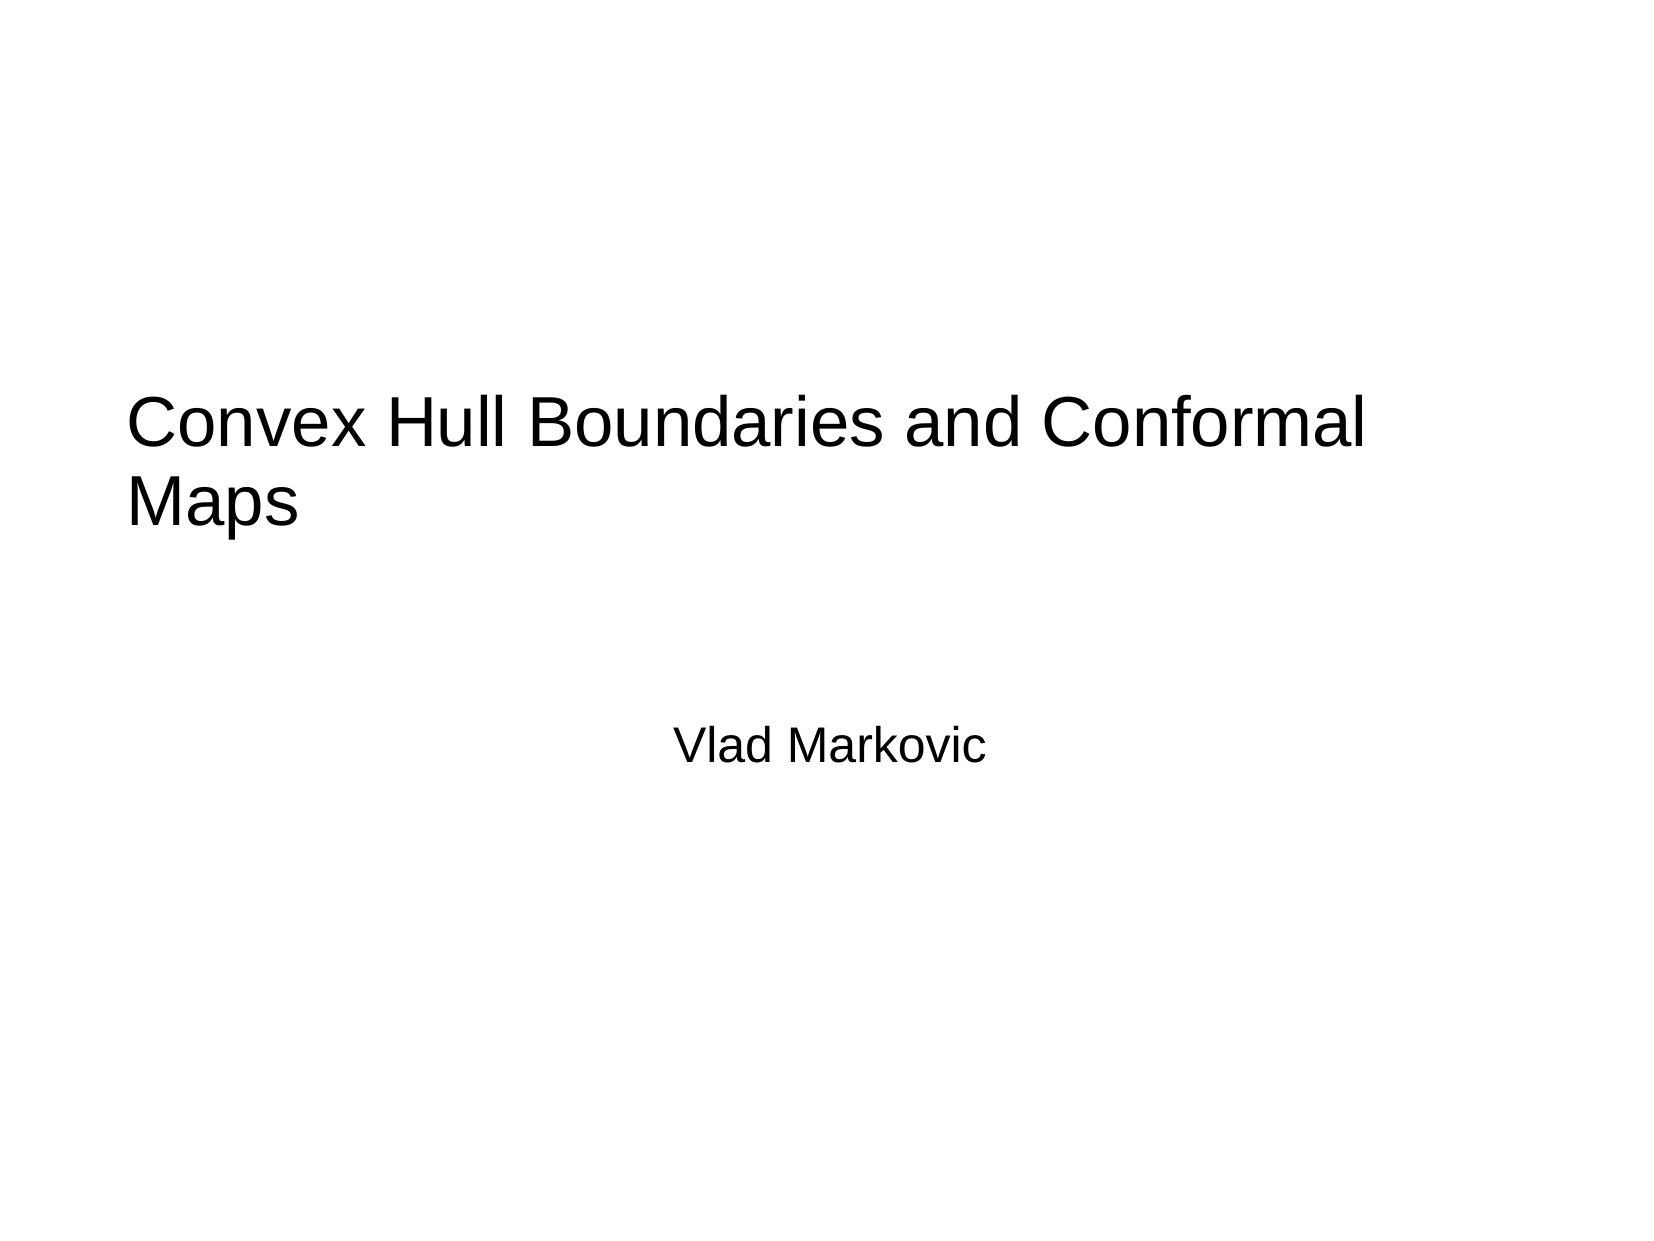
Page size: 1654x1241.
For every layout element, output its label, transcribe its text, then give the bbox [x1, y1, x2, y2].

text_box Convex Hull Boundaries and Conformal Maps Vlad Markovic [111, 375, 1576, 706]
